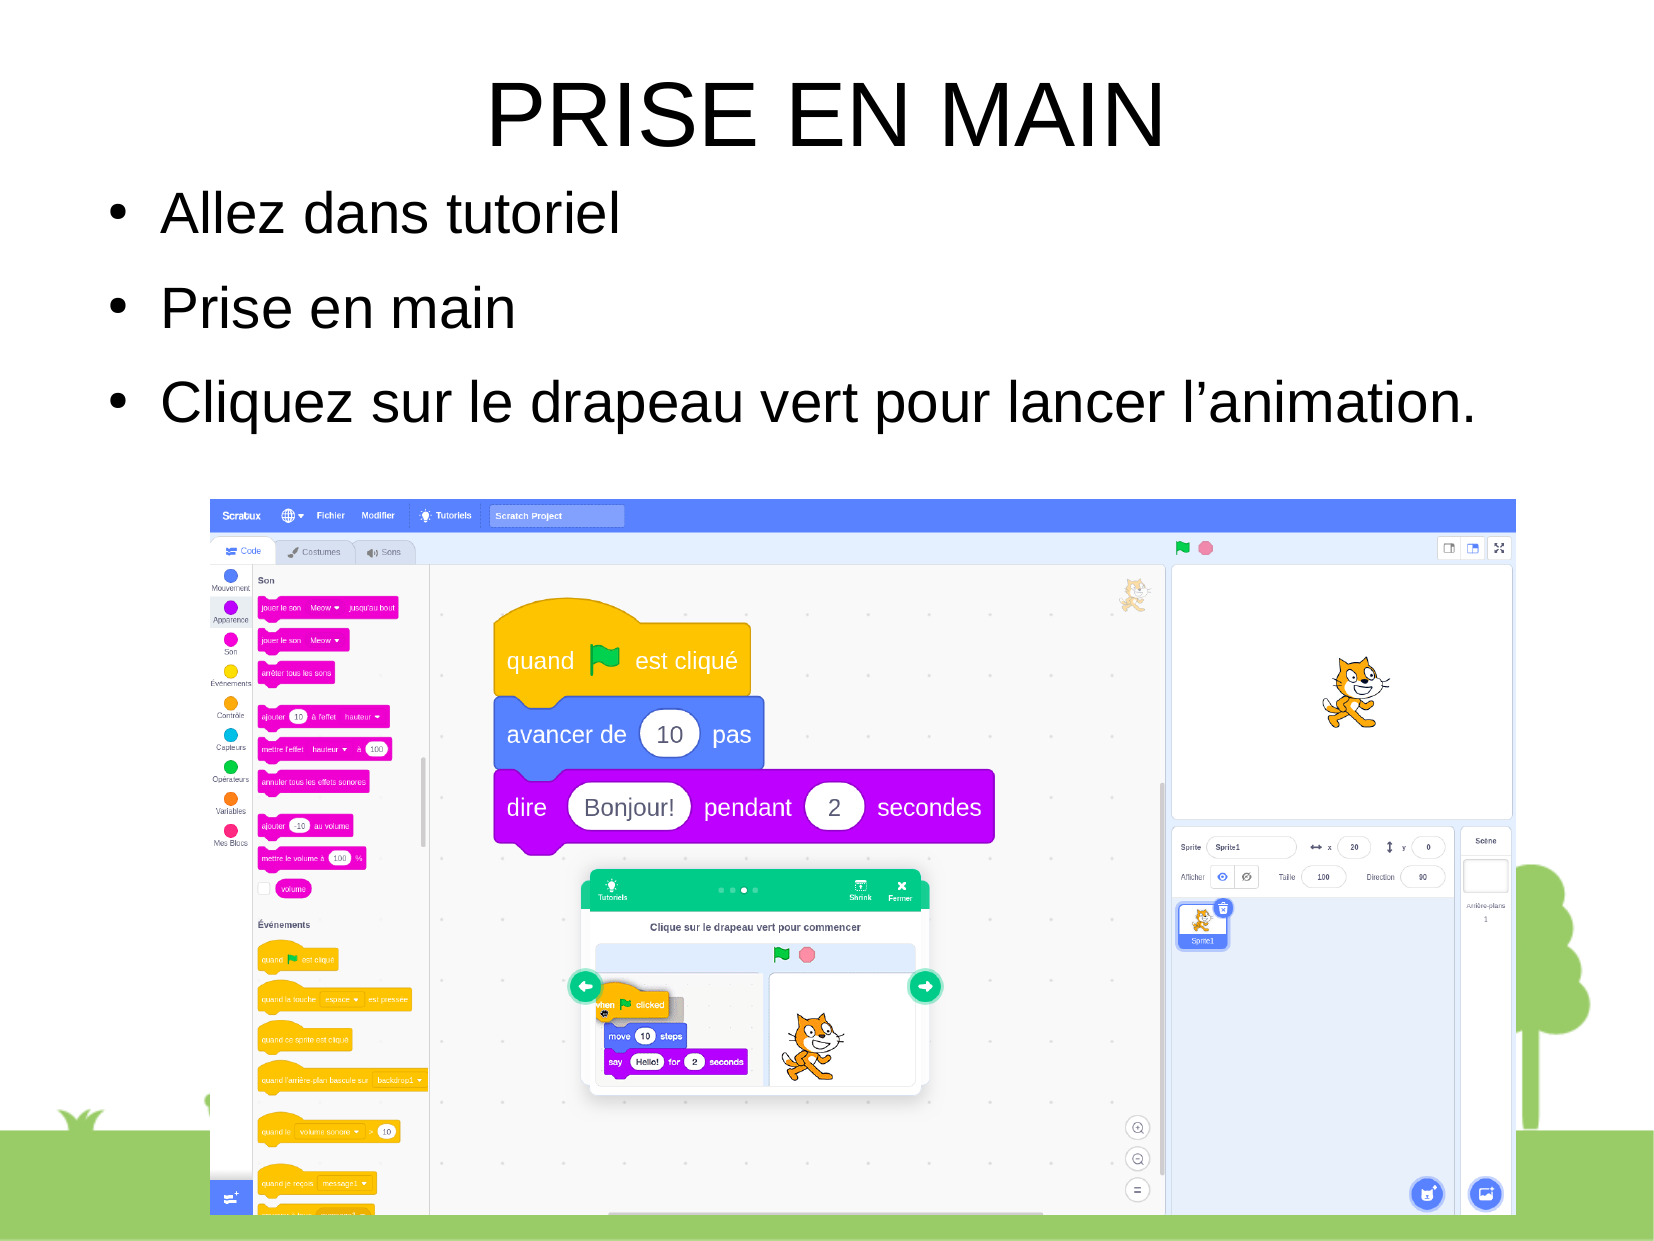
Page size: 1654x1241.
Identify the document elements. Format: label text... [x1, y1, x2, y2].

picture [0, 0, 1654, 1241]
title PRISE EN MAIN [82, 49, 1571, 181]
list Allez dans tutoriel Prise en main Cliquez sur le drapeau vert pour lancer l’animation. [90, 180, 1579, 901]
